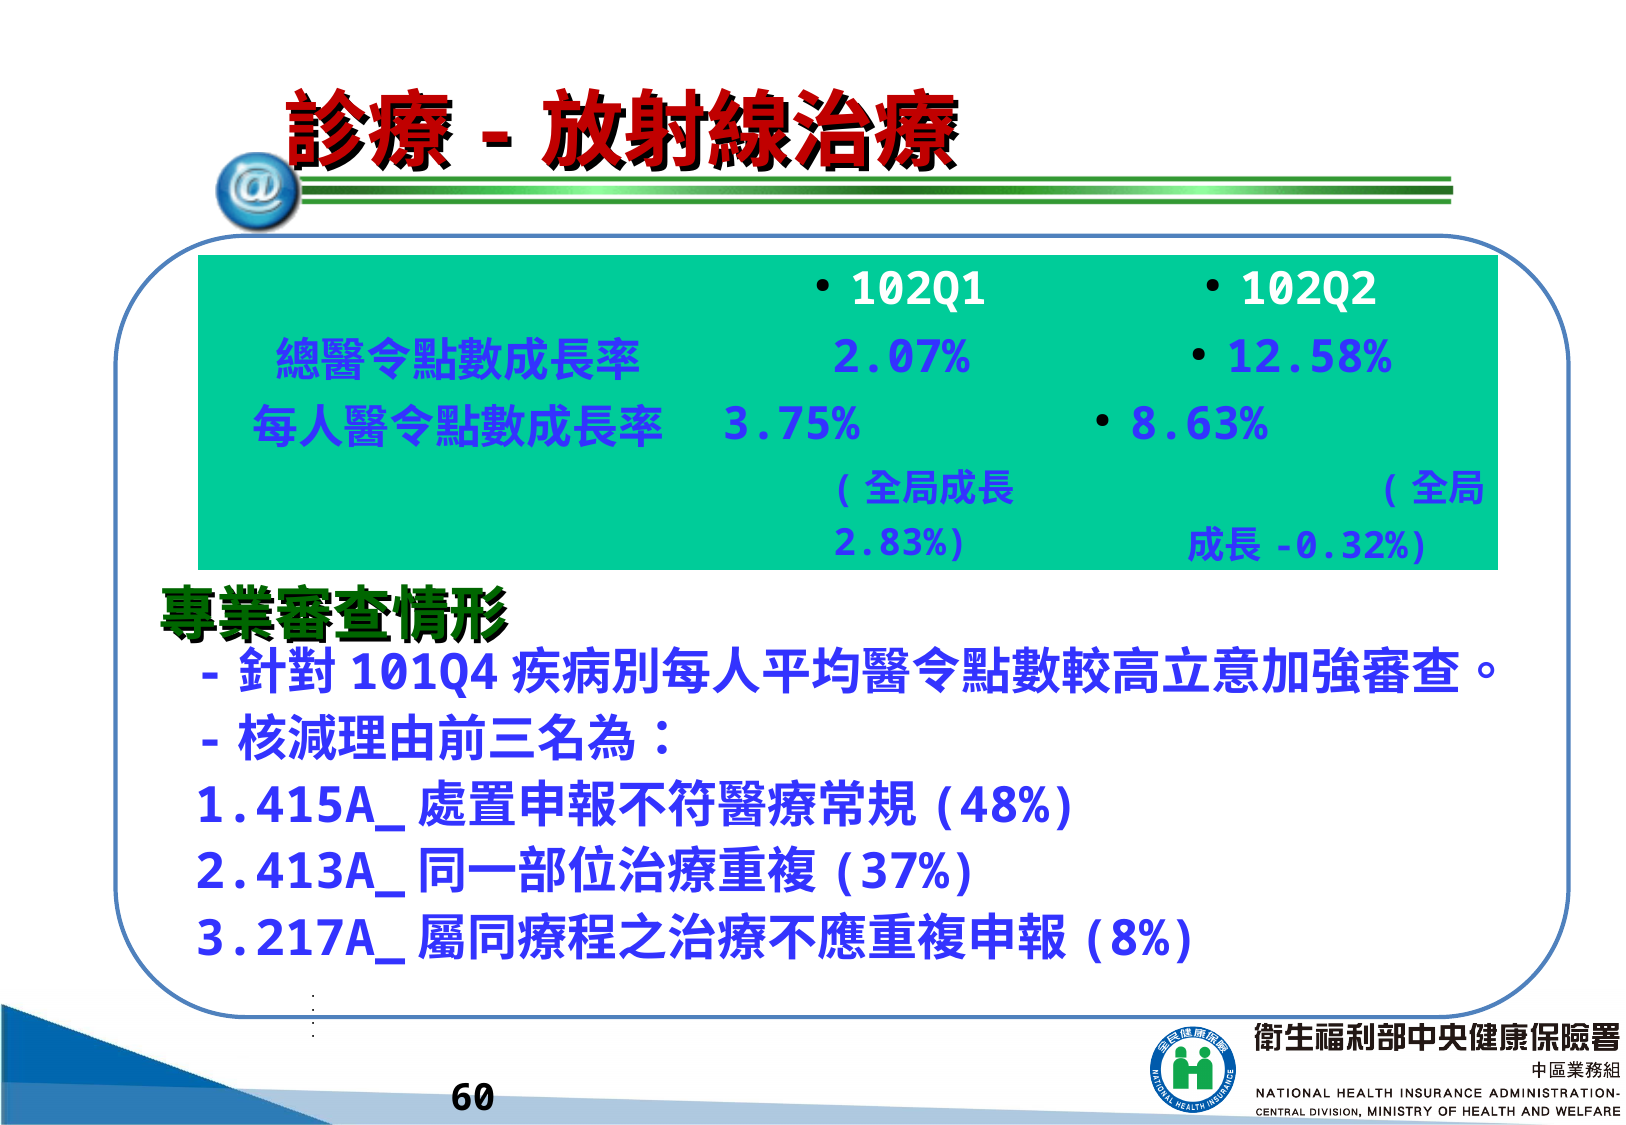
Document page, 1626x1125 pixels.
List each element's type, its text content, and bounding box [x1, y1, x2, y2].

table_cell 3.75% (全局成長2.83%) [718, 390, 1084, 570]
table_cell 2.07% [718, 324, 1084, 390]
table_cell 總醫令點數成長率 [198, 324, 718, 390]
table_header [198, 255, 718, 324]
table_cell 12.58% [1084, 324, 1498, 390]
table_header 102Q1 [718, 255, 1084, 324]
table_cell 8.63% (全局成長-0.32%) [1084, 390, 1498, 570]
table_header 102Q2 [1084, 255, 1498, 324]
text_box [268, 79, 1625, 268]
table_cell 每人醫令點數成長率 [198, 390, 718, 570]
text_box [435, 1065, 815, 1125]
text_box 專業審查情形 -針對101Q4疾病別每人平均醫令點數較高立意加強審查。 -核減理由前三名為： 1.415A_處置申報不符醫療常規(48%) 2.413A_同一部位治療重複(37%) 3.217A_屬同療程之治療不應重複申報(8%) [115, 235, 1569, 1018]
title 診療-放射線治療 [268, 32, 1440, 221]
